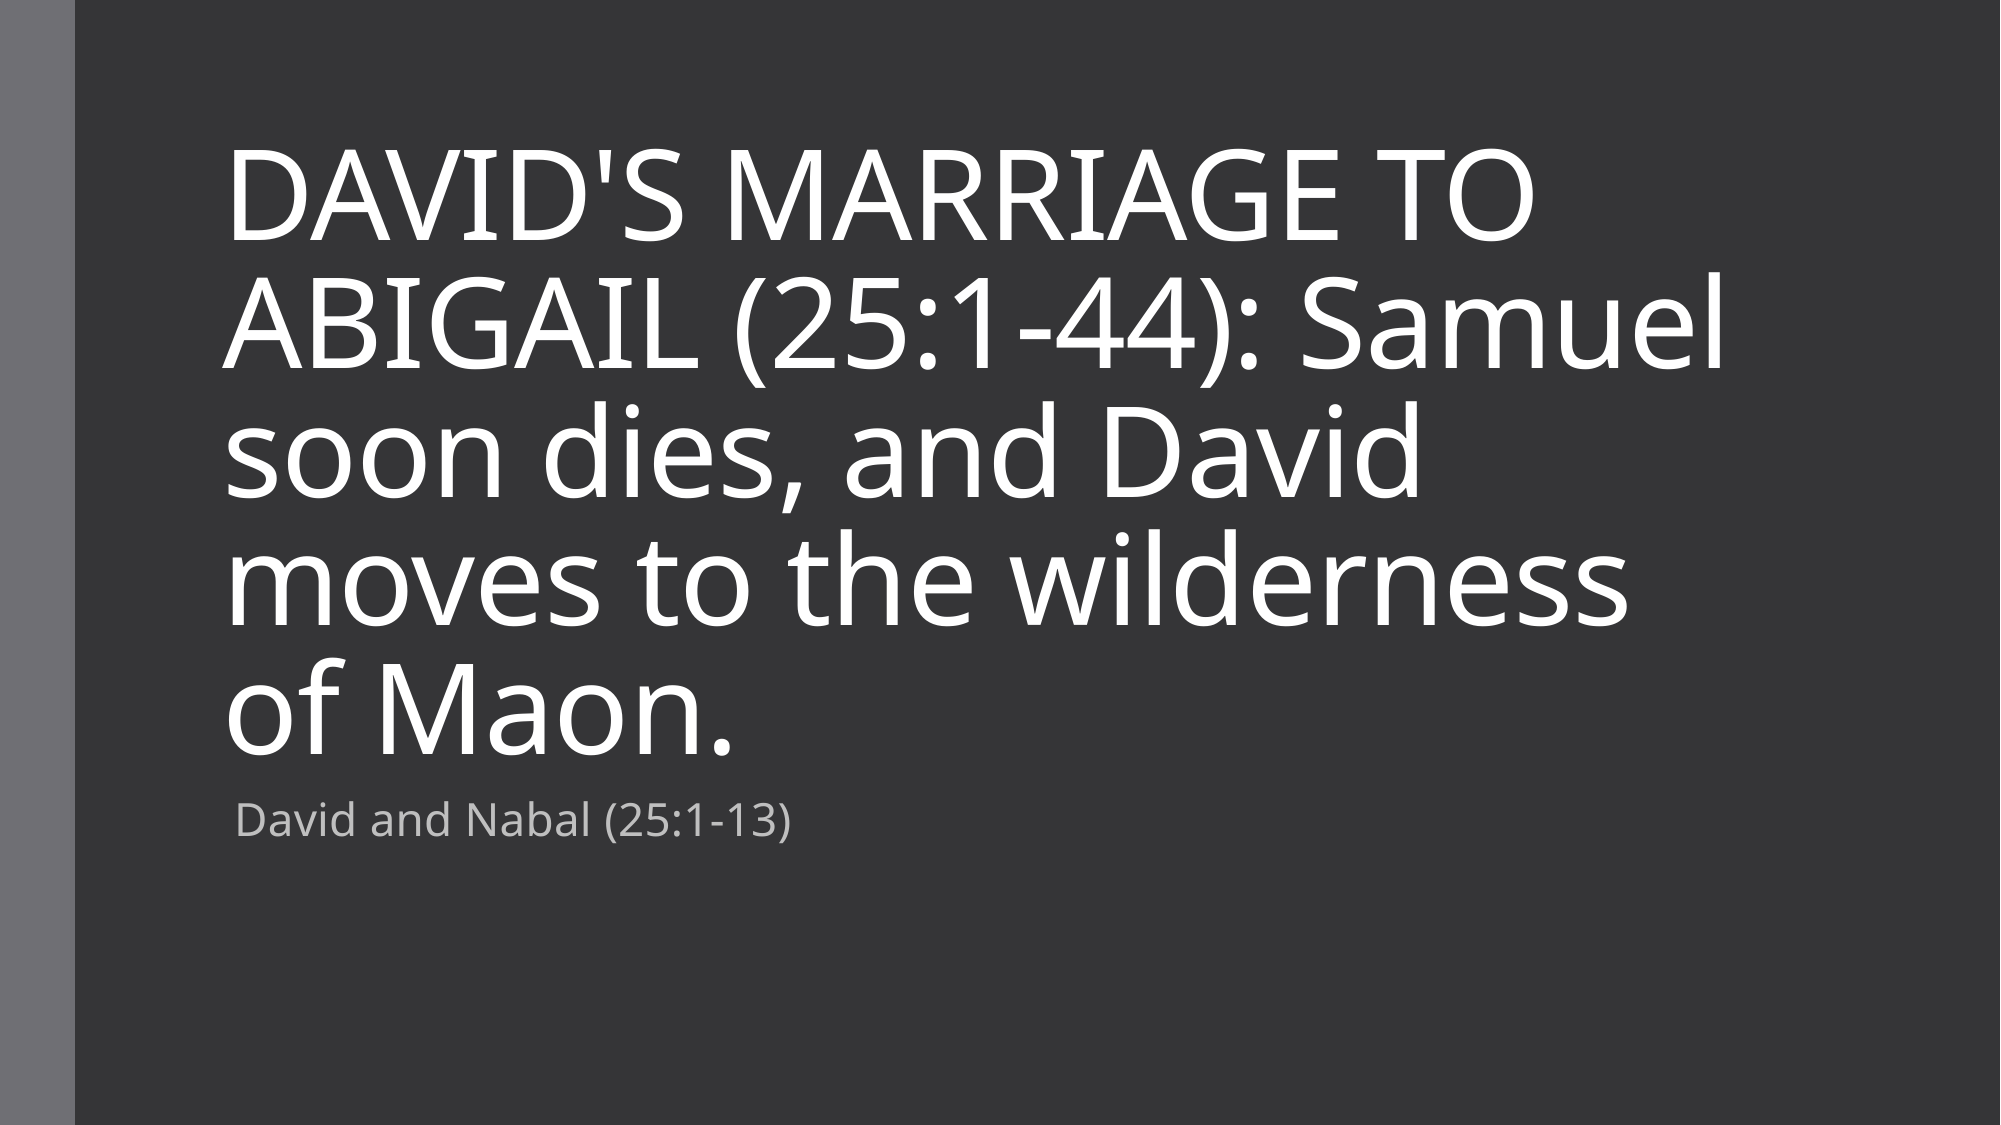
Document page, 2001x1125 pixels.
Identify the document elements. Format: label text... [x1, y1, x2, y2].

subtitle David and Nabal (25:1-13) [206, 787, 1752, 1066]
title DAVID'S MARRIAGE TO ABIGAIL (25:1-44): Samuel soon dies, and David moves to the wilderness of Maon. [206, 124, 1752, 787]
